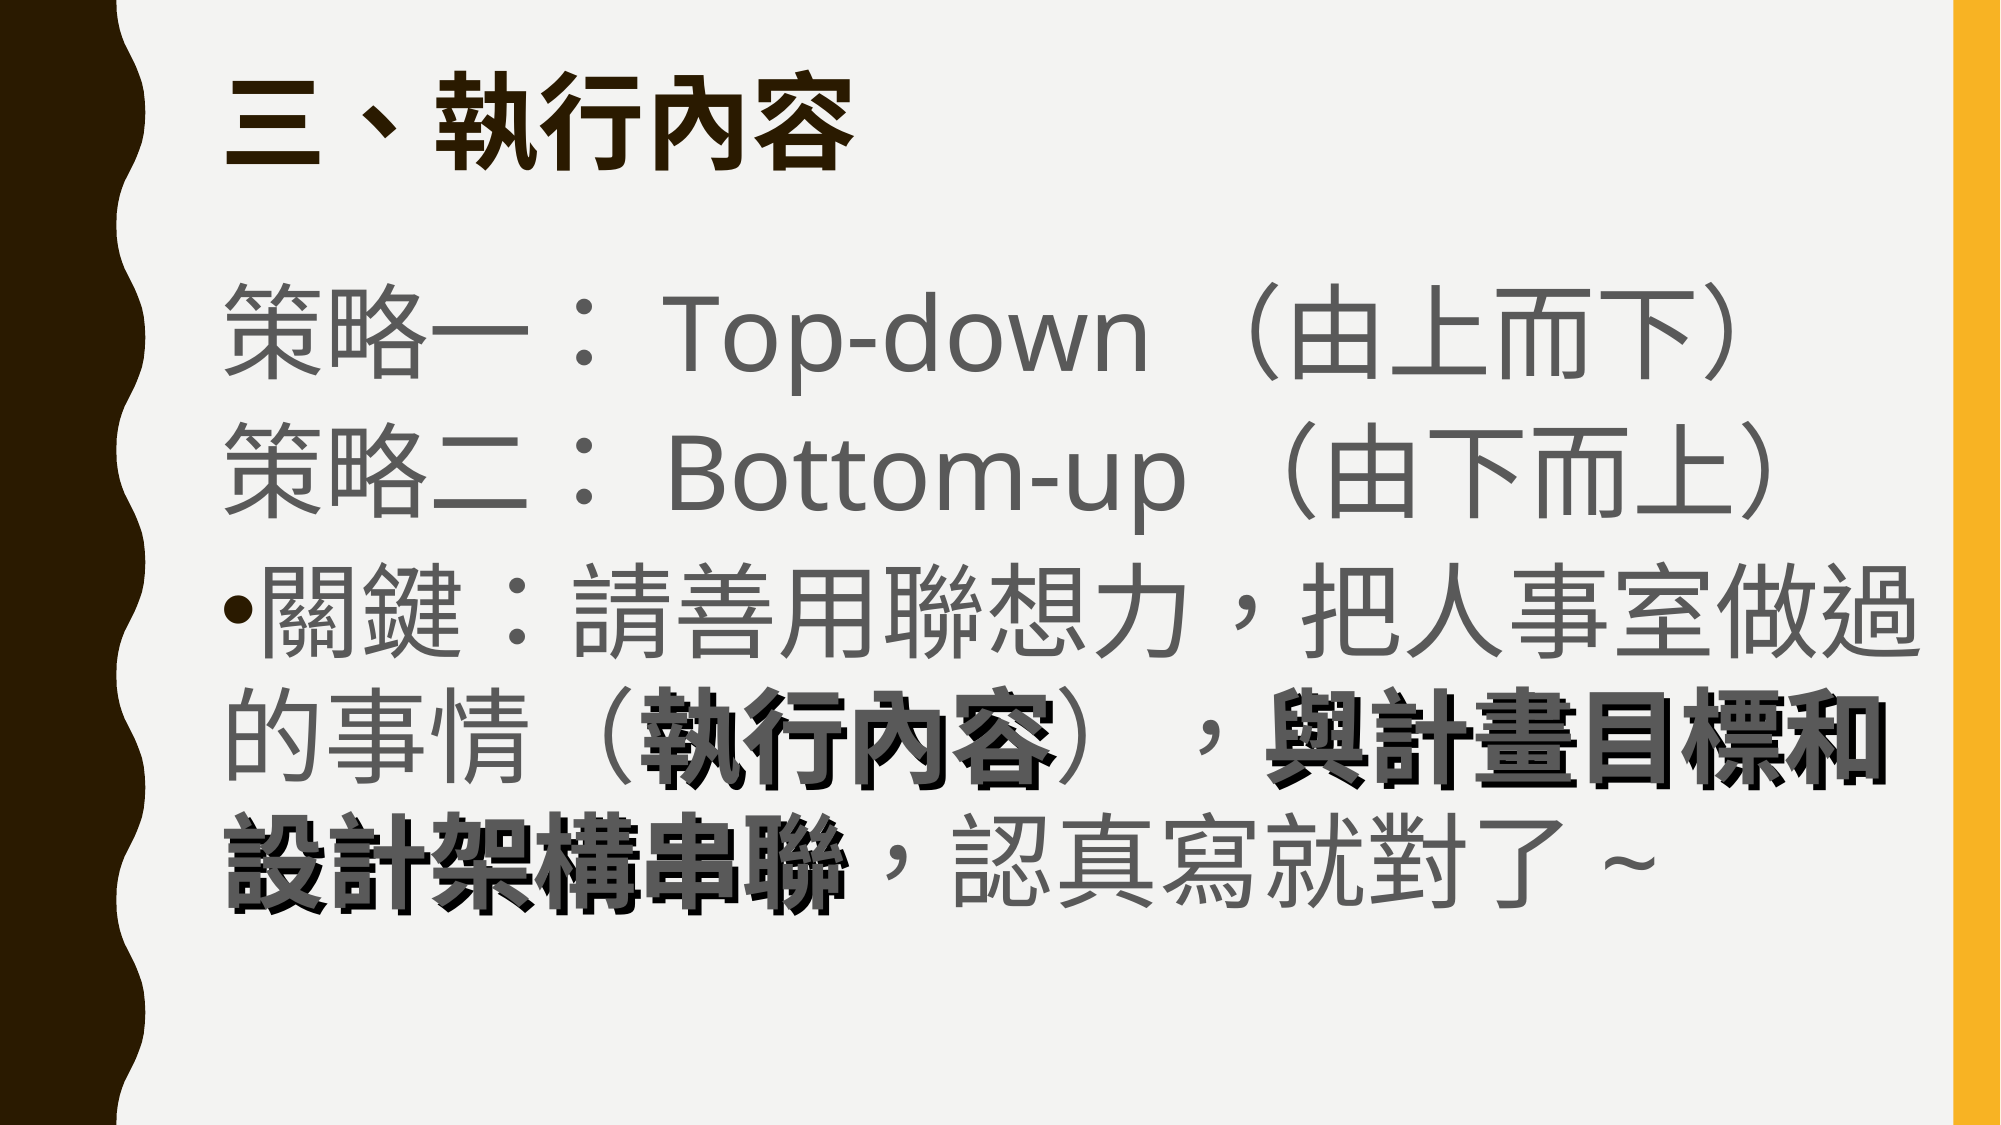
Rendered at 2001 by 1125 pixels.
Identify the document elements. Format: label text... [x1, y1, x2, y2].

title 三、執行內容 [205, 62, 1875, 259]
list 策略一：Top-down（由上而下） 策略二：Bottom-up（由下而上） 關鍵：請善用聯想力，把人事室做過的事情（執行內容），與計畫目標和設計架構串聯，認真寫就對了~ [205, 259, 1958, 949]
